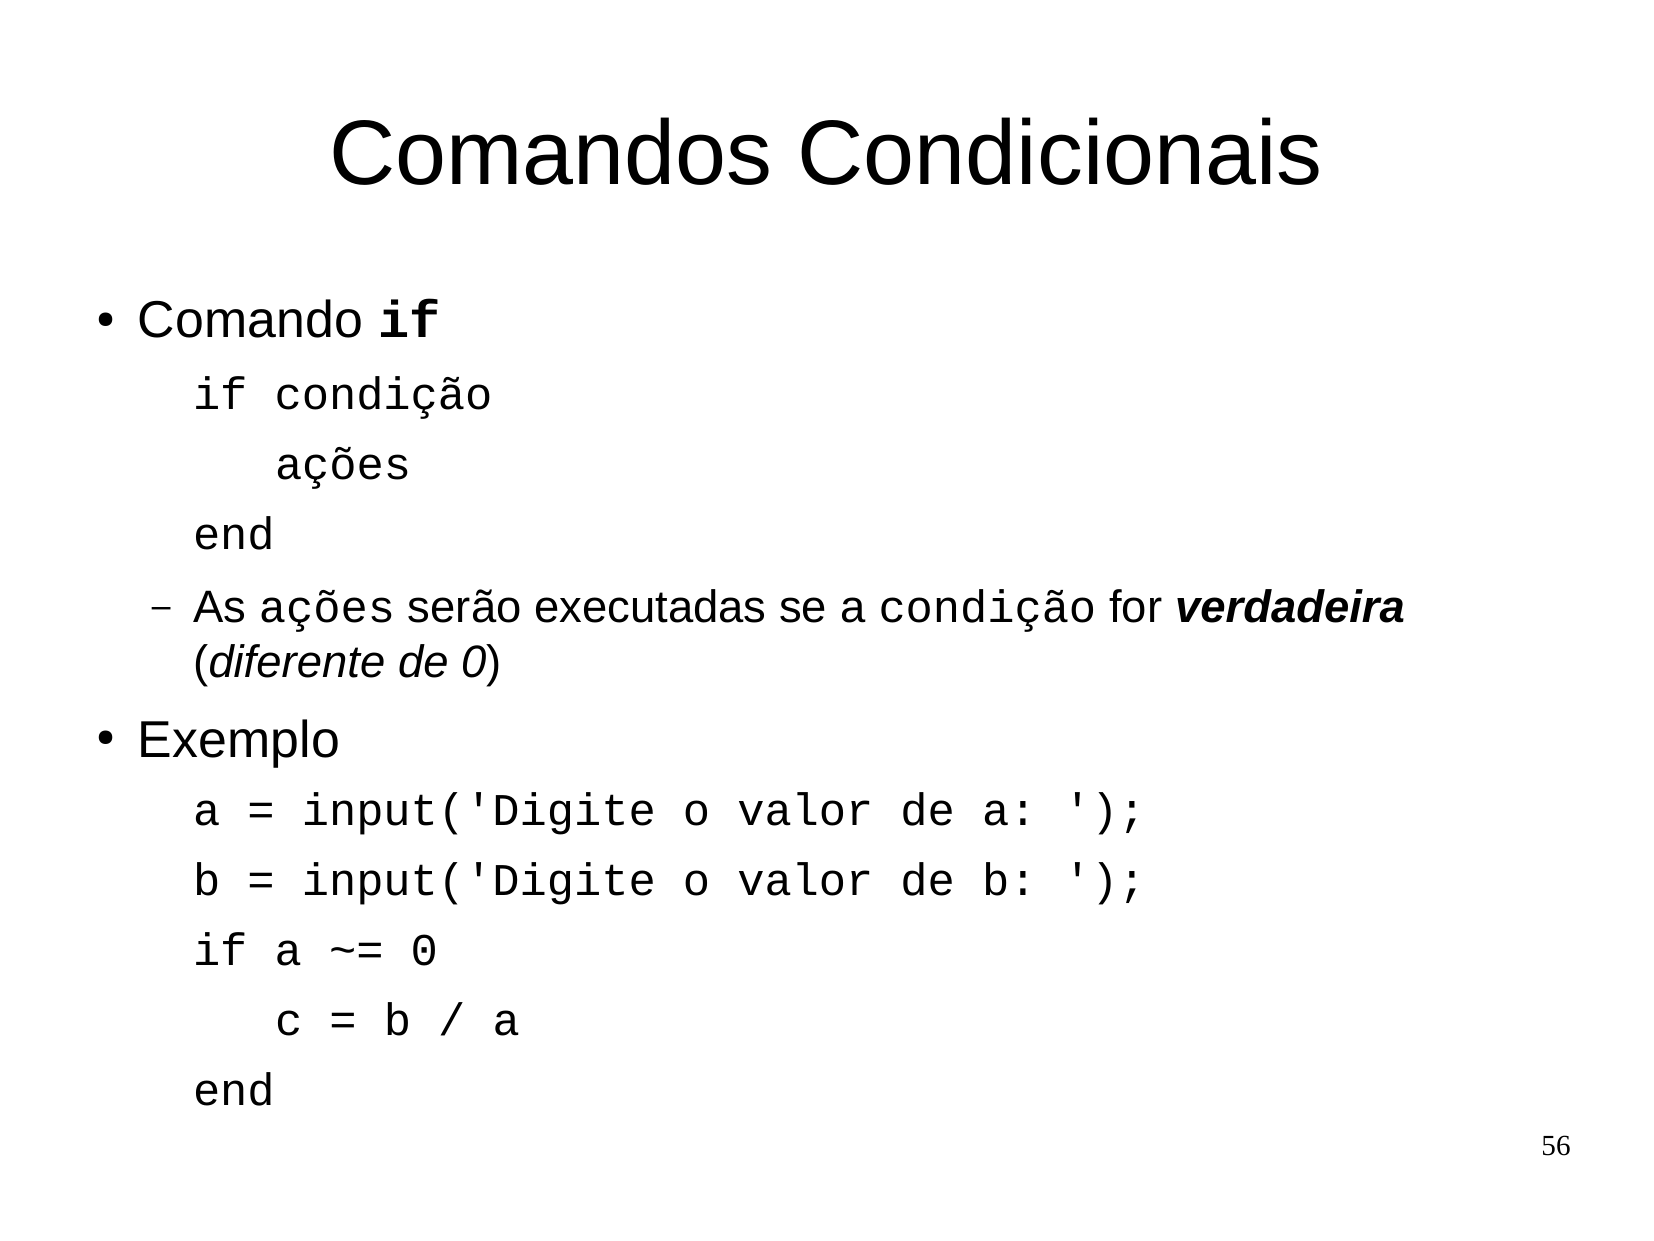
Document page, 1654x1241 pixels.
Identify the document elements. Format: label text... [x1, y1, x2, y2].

list Comando if if condição ações end As ações serão executadas se a condição for verdadeira (diferente de 0) Exemplo a = input('Digite o valor de a: '); b = input('Digite o valor de b: '); if a ~= 0 c = b / a end [82, 290, 1571, 1123]
title Comandos Condicionais [82, 49, 1571, 257]
